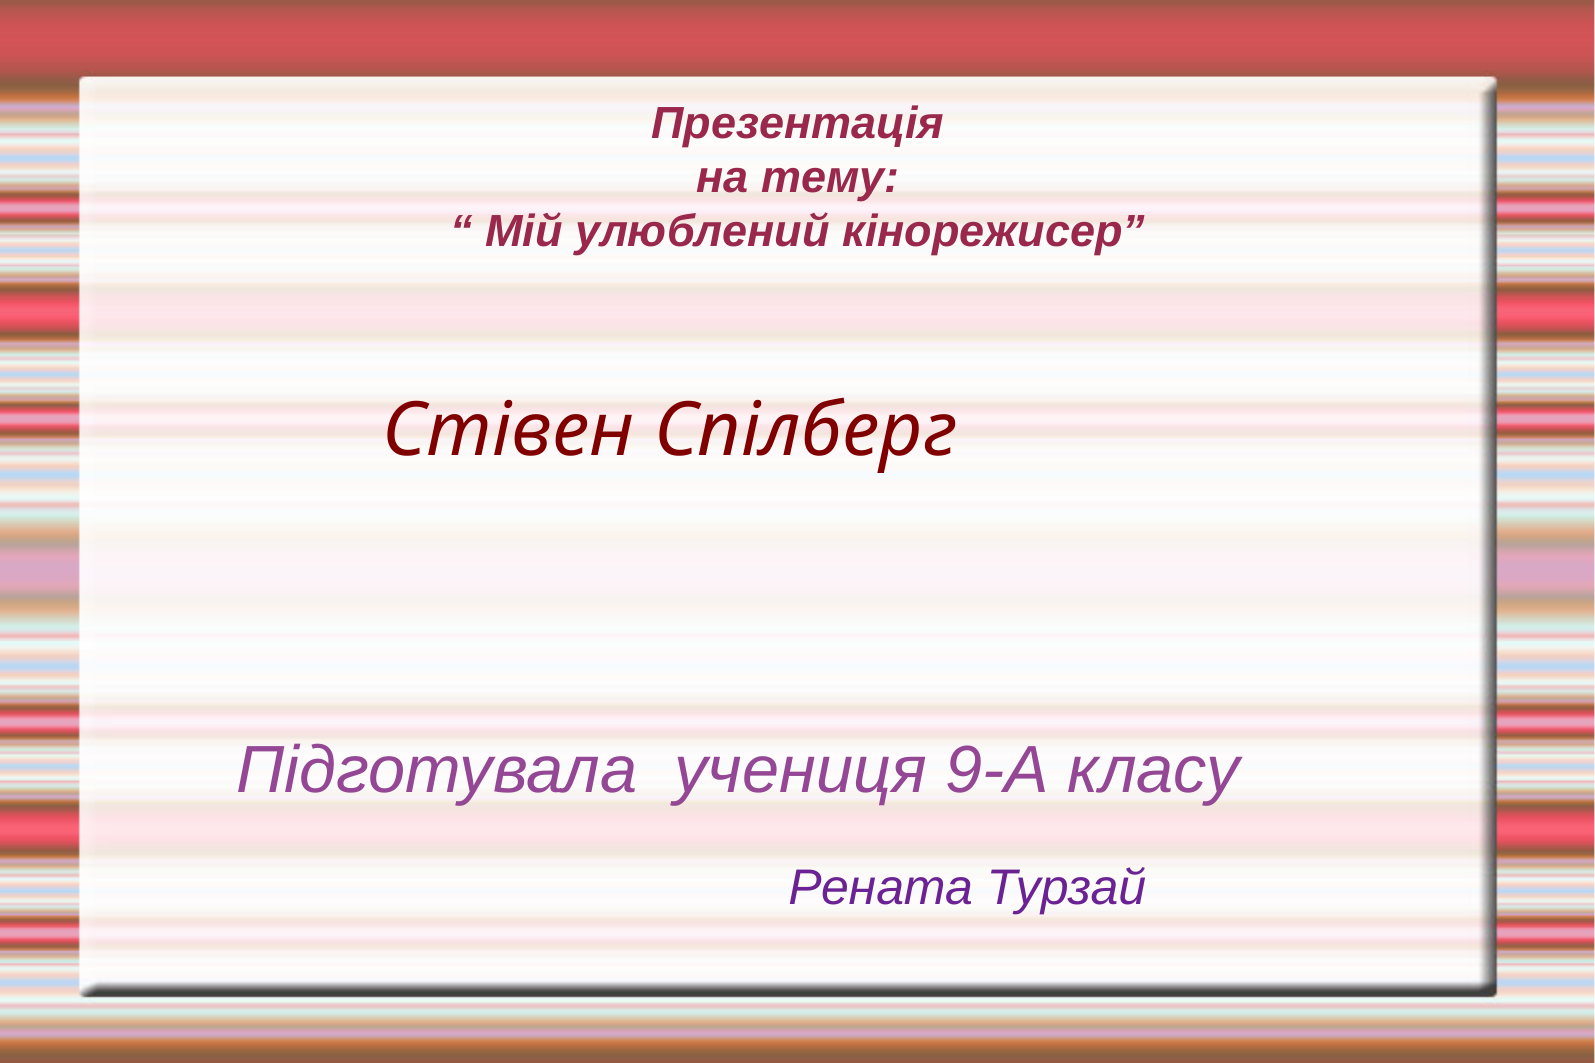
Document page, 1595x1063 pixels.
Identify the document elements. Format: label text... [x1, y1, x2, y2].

title Презентація на тему: “ Мій улюблений кінорежисер” [117, 35, 1479, 313]
text_box Підготувала учениця 9-А класу [236, 732, 1300, 808]
text_box Рената Турзай [779, 850, 1174, 924]
subtitle [0, 320, 1339, 823]
text_box Стівен Спілберг [354, 366, 1069, 490]
